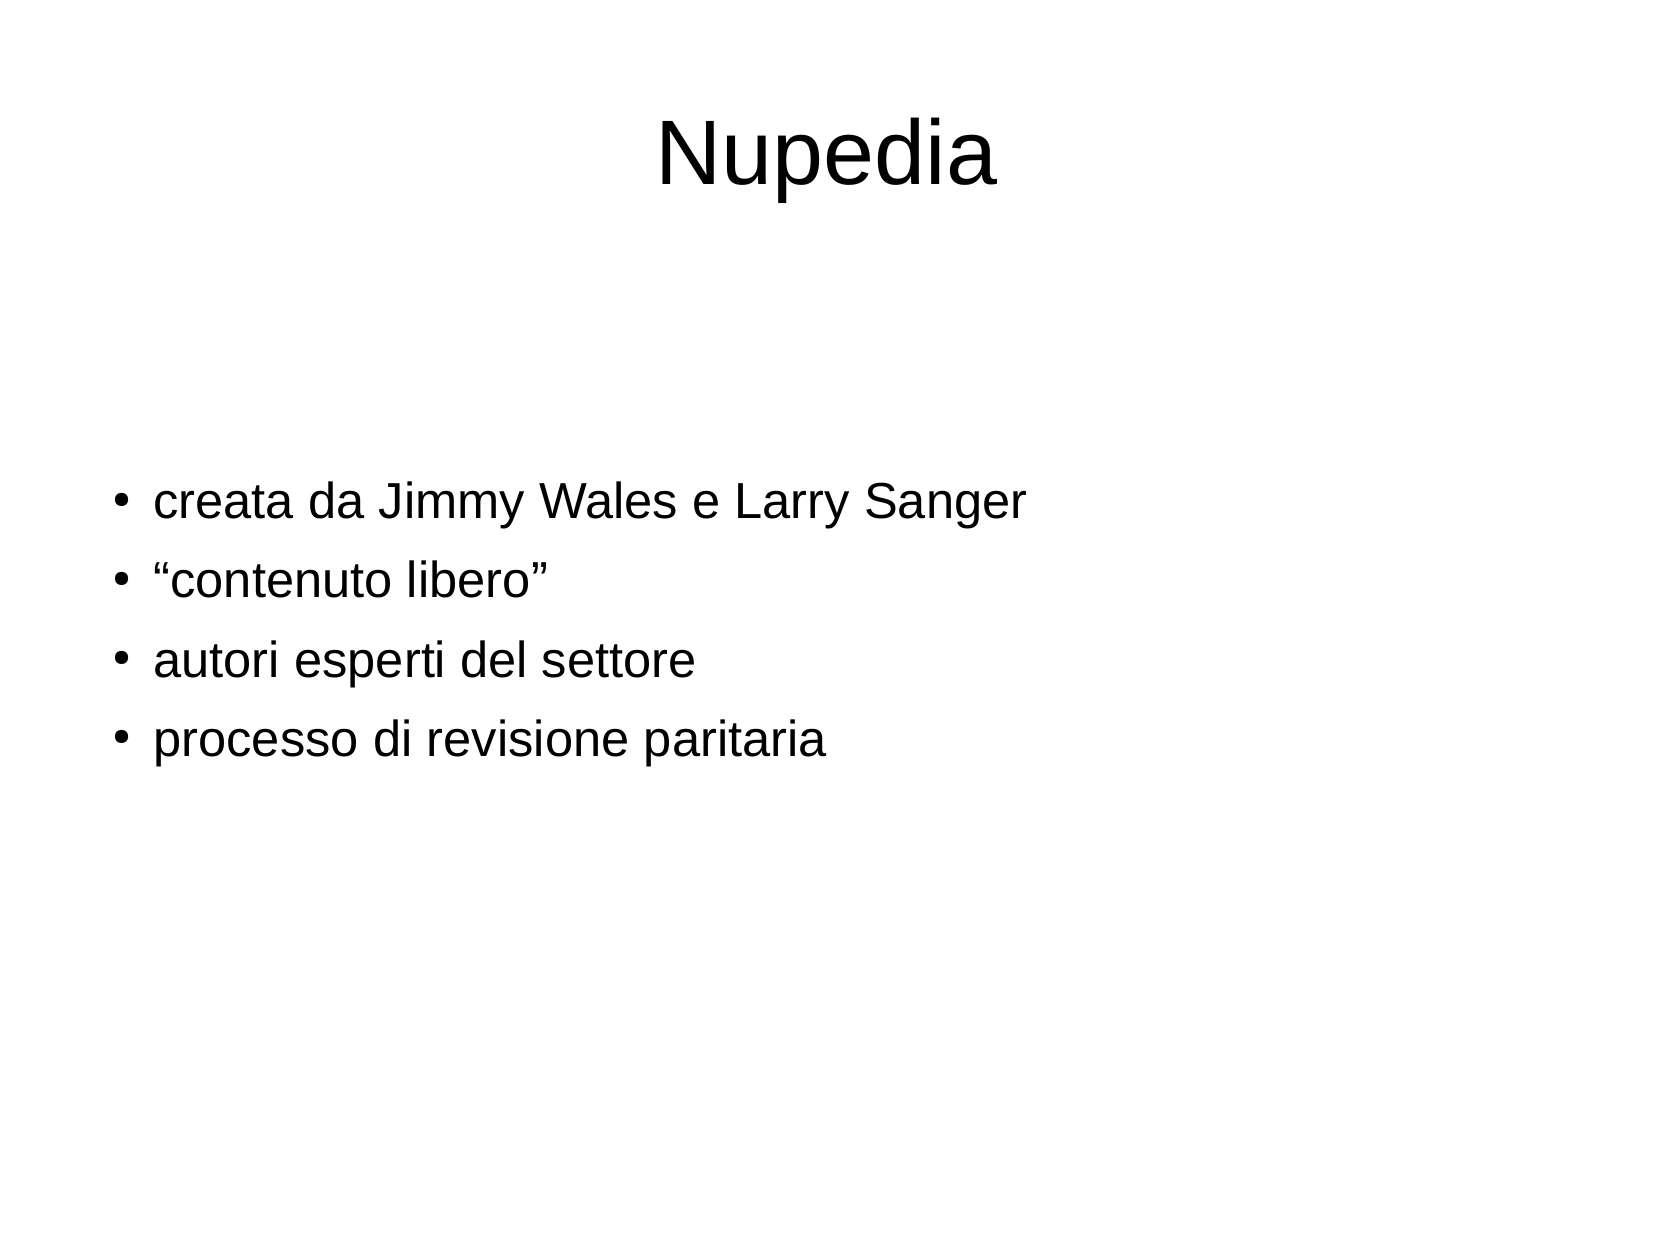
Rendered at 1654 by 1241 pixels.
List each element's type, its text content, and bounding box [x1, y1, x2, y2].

title Nupedia [82, 49, 1571, 257]
list creata da Jimmy Wales e Larry Sanger “contenuto libero” autori esperti del settore processo di revisione paritaria [99, 472, 1555, 768]
